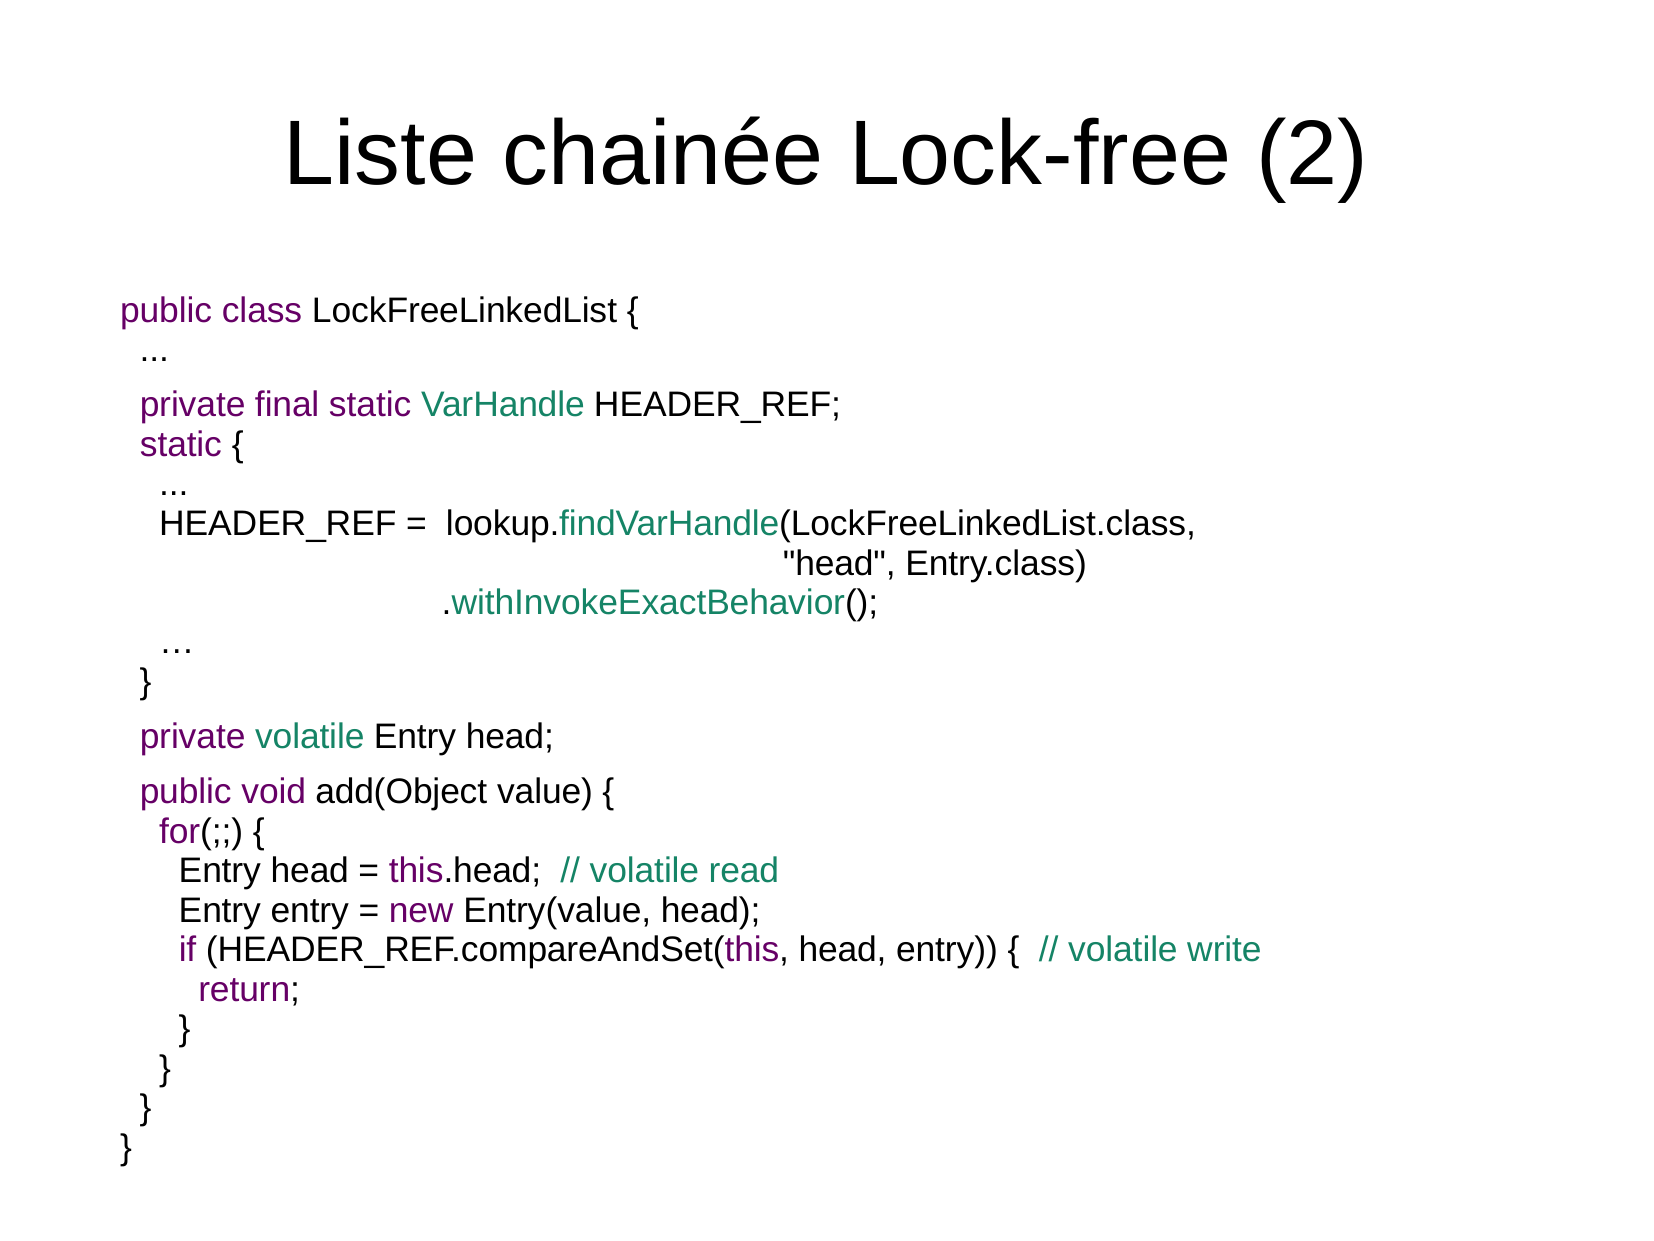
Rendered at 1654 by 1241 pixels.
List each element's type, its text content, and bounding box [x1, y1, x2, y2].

list public class LockFreeLinkedList { ... private final static VarHandle HEADER_REF; static { ... HEADER_REF = lookup.findVarHandle(LockFreeLinkedList.class, "head", Entry.class) .withInvokeExactBehavior(); … } private volatile Entry head; public void add(Object value) { for(;;) { Entry head = this.head; // volatile read Entry entry = new Entry(value, head); if (HEADER_REF.compareAndSet(this, head, entry)) { // volatile write return; } } } } [82, 290, 1571, 1171]
title Liste chainée Lock-free (2) [82, 49, 1571, 257]
